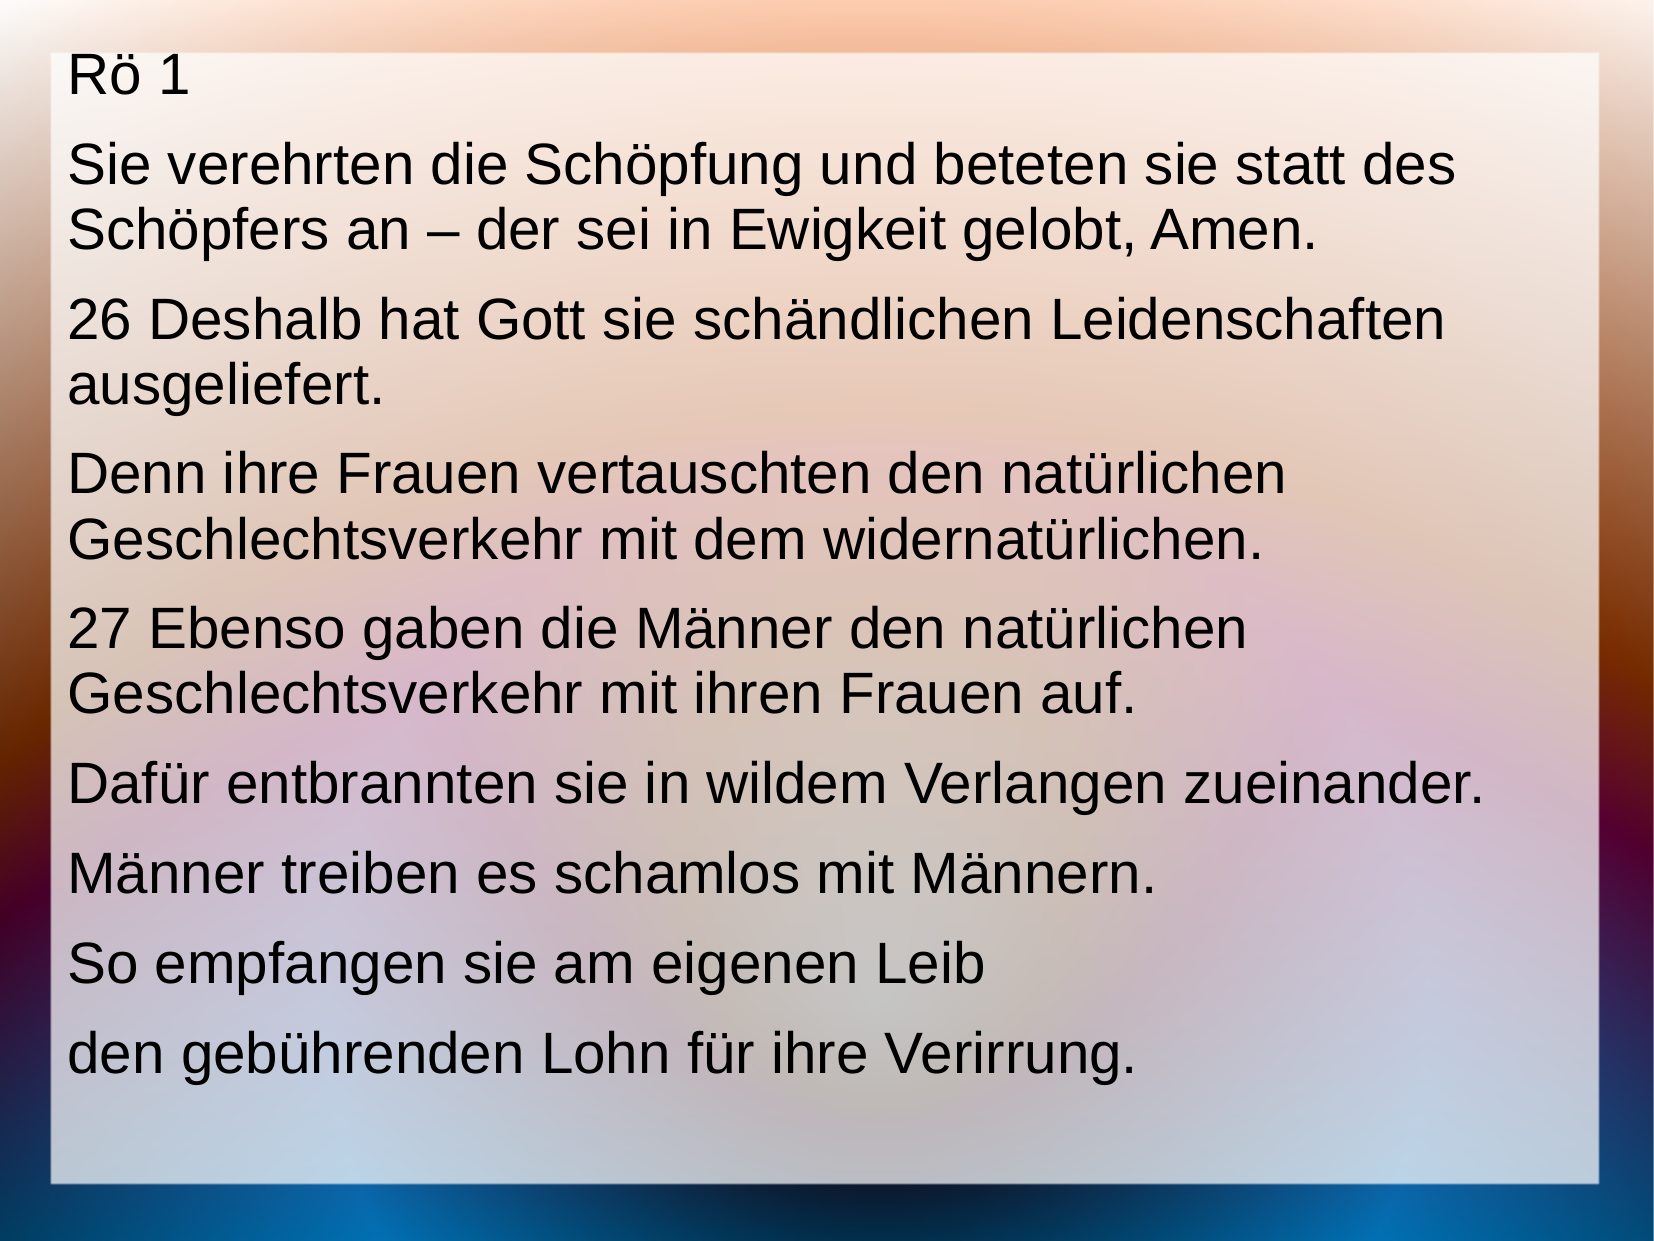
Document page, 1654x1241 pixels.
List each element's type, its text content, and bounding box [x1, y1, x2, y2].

text_box Rö 1 Sie verehrten die Schöpfung und beteten sie statt des Schöpfers an – der sei in Ewigkeit gelobt, Amen. 26 Deshalb hat Gott sie schändlichen Leidenschaften ausgeliefert. Denn ihre Frauen vertauschten den natürlichen Geschlechtsverkehr mit dem widernatürlichen. 27 Ebenso gaben die Männer den natürlichen Geschlechtsverkehr mit ihren Frauen auf. Dafür entbrannten sie in wildem Verlangen zueinander. Männer treiben es schamlos mit Männern. So empfangen sie am eigenen Leib den gebührenden Lohn für ihre Verirrung. [52, 34, 1602, 1241]
picture [0, 0, 1654, 1241]
